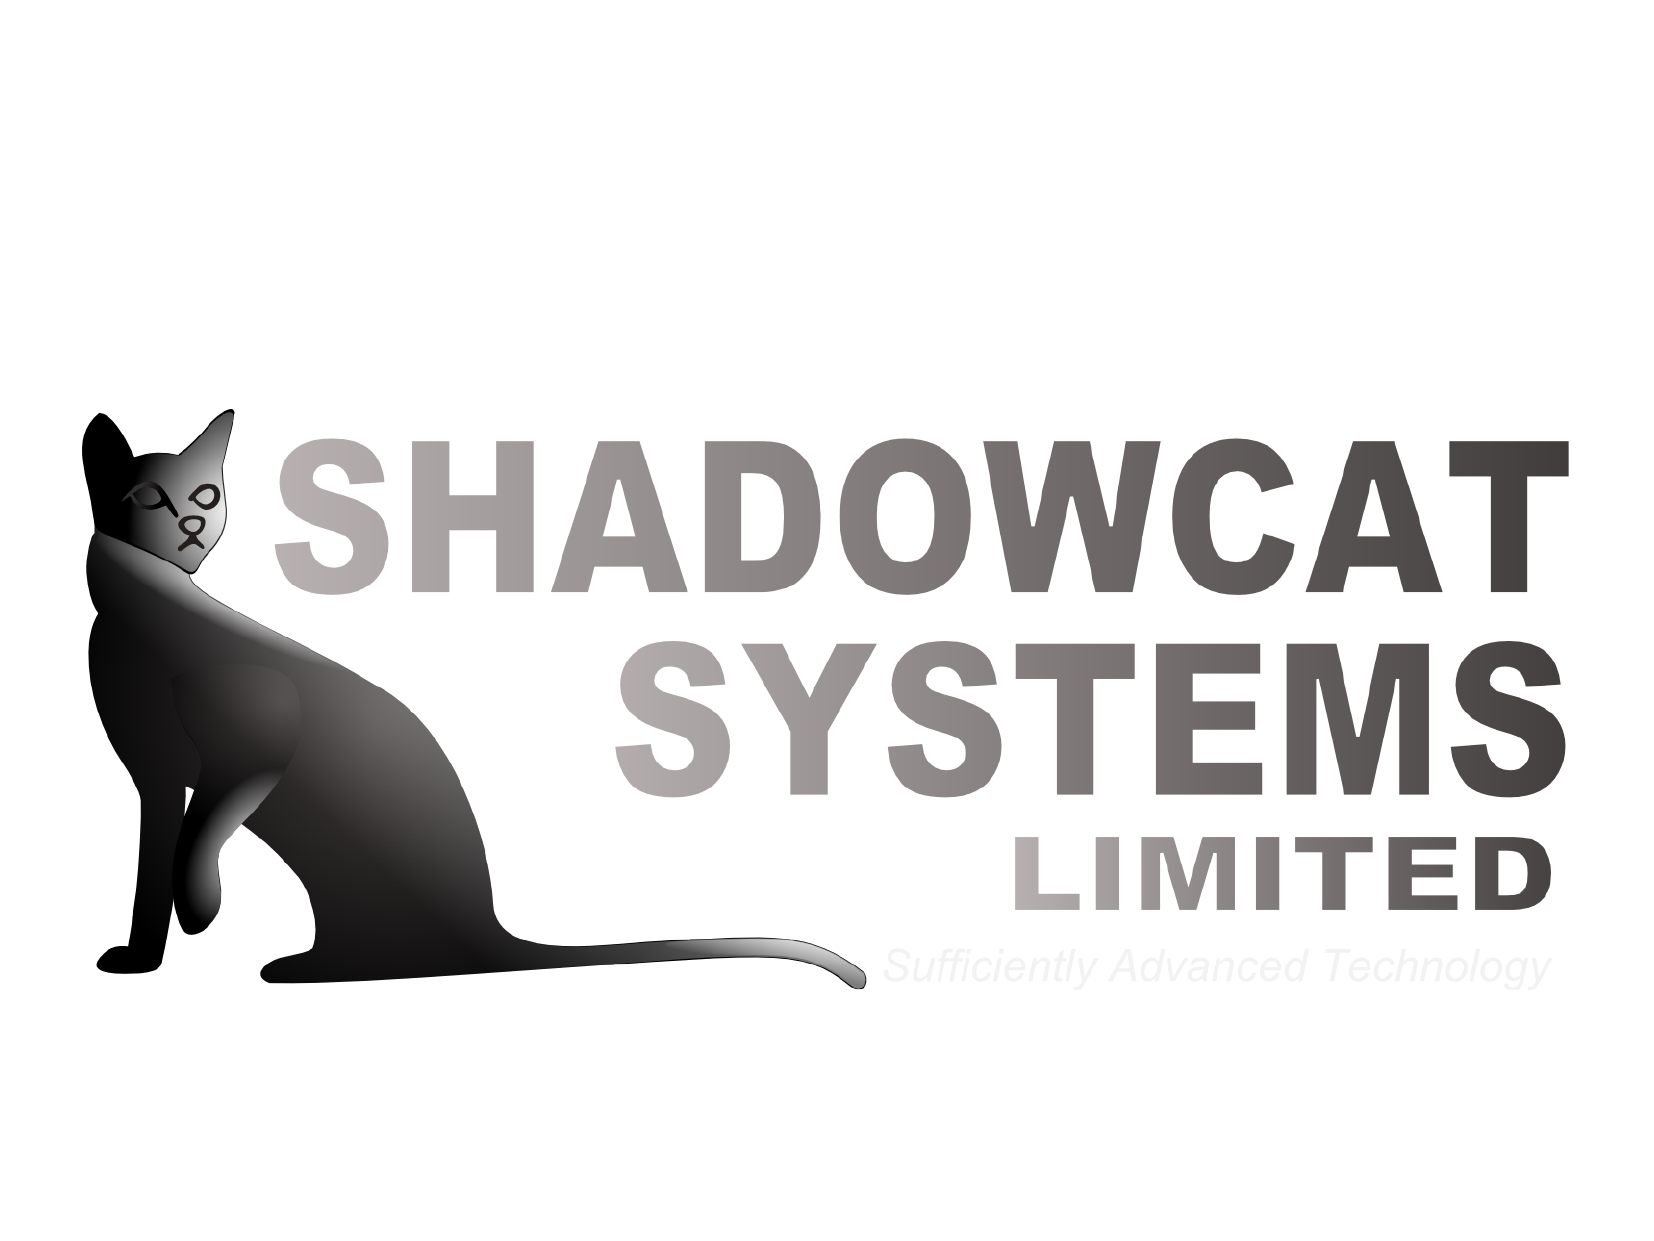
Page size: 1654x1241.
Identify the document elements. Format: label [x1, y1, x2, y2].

picture [82, 409, 1571, 990]
